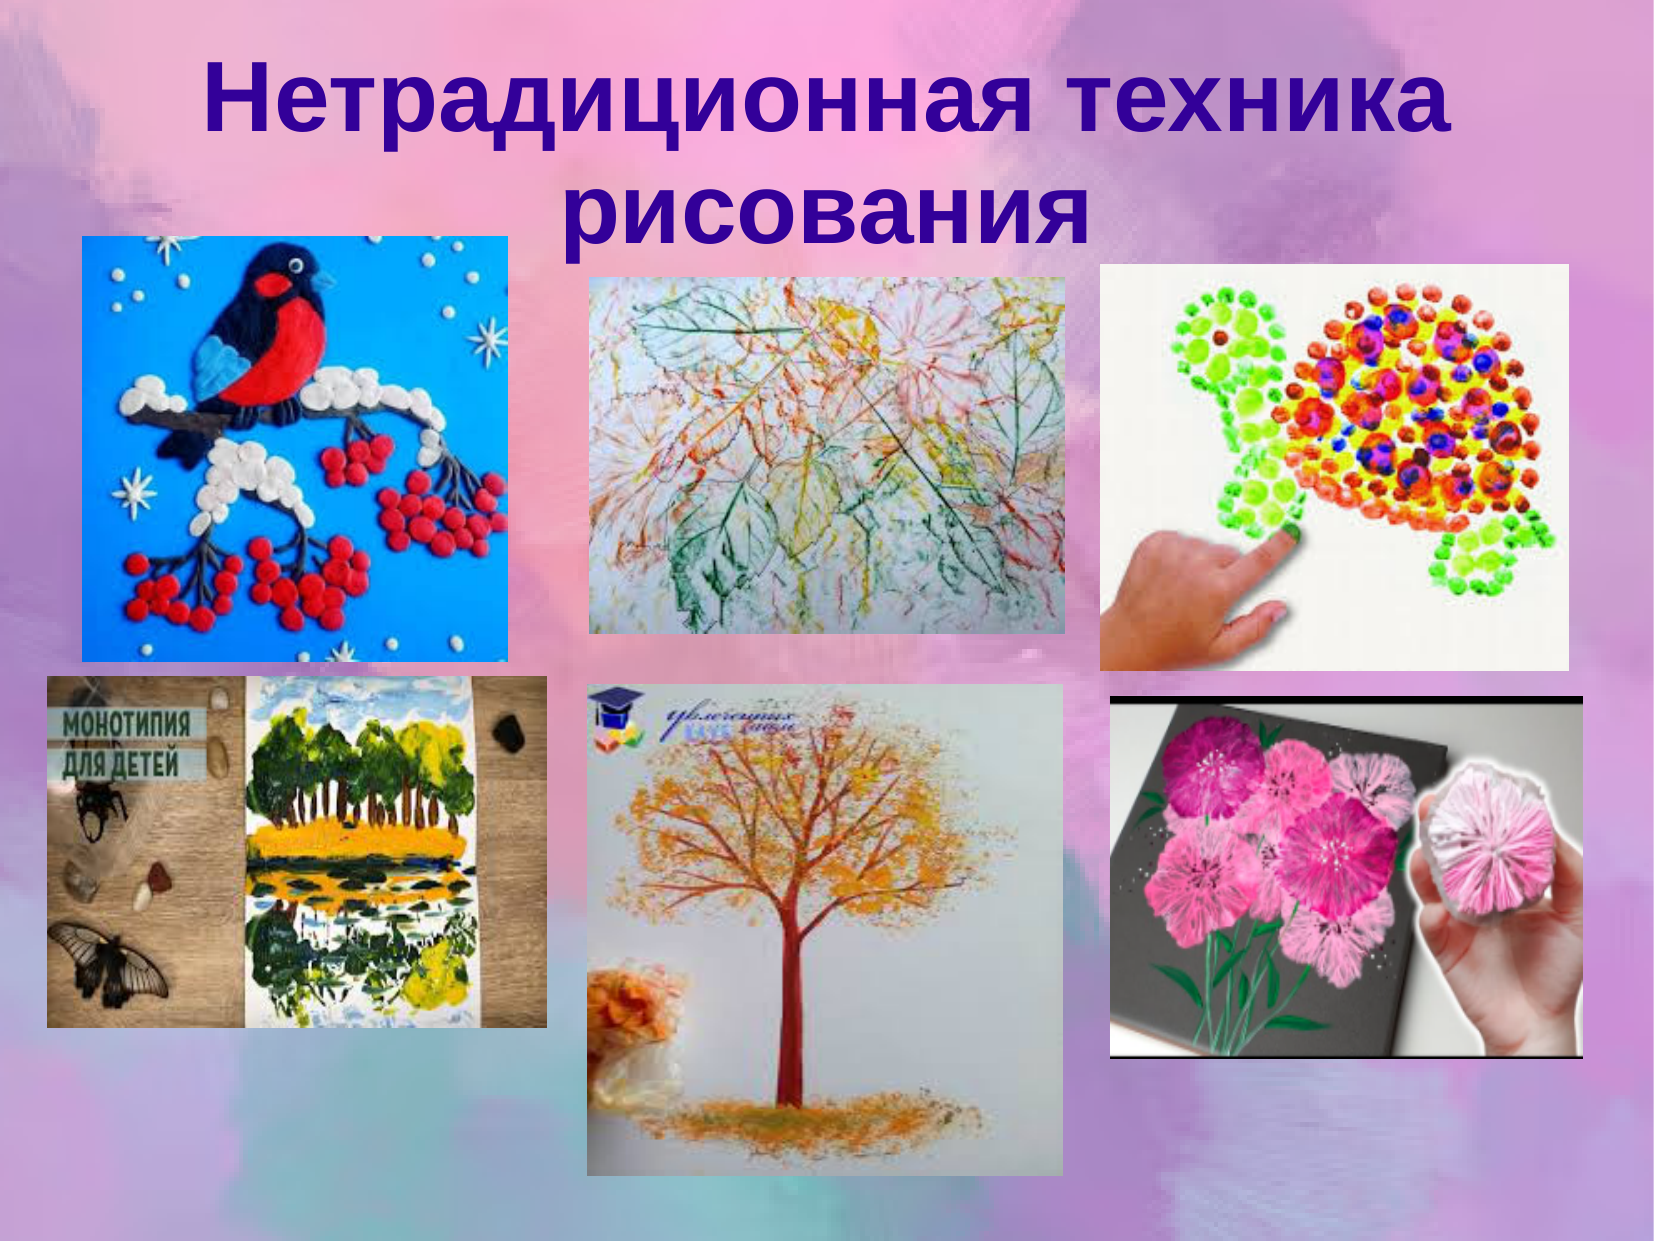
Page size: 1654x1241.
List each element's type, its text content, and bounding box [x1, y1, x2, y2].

picture [0, 0, 1654, 1241]
title Нетрадиционная техника рисования [82, 41, 1571, 265]
